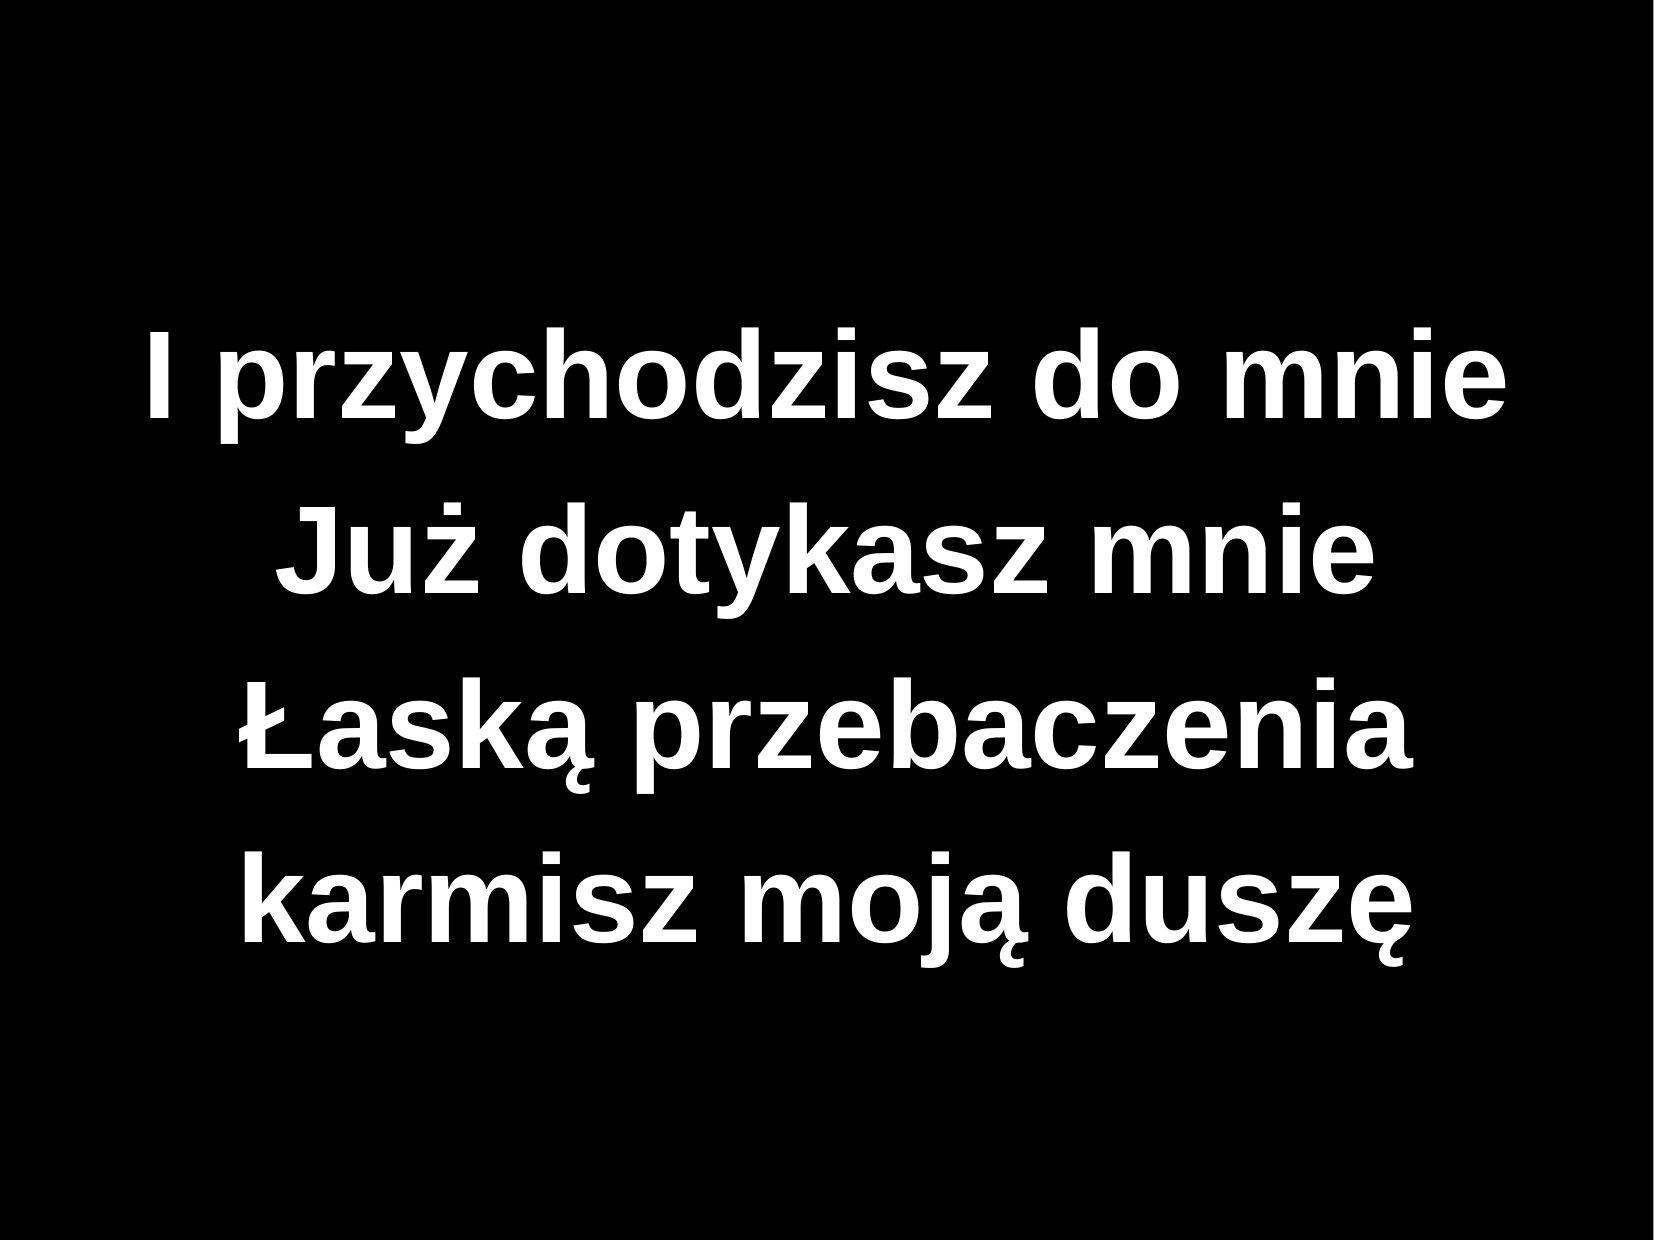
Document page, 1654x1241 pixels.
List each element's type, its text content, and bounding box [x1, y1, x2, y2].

subtitle I przychodzisz do mnie Już dotykasz mnie Łaską przebaczenia karmisz moją duszę [0, 0, 1654, 1241]
